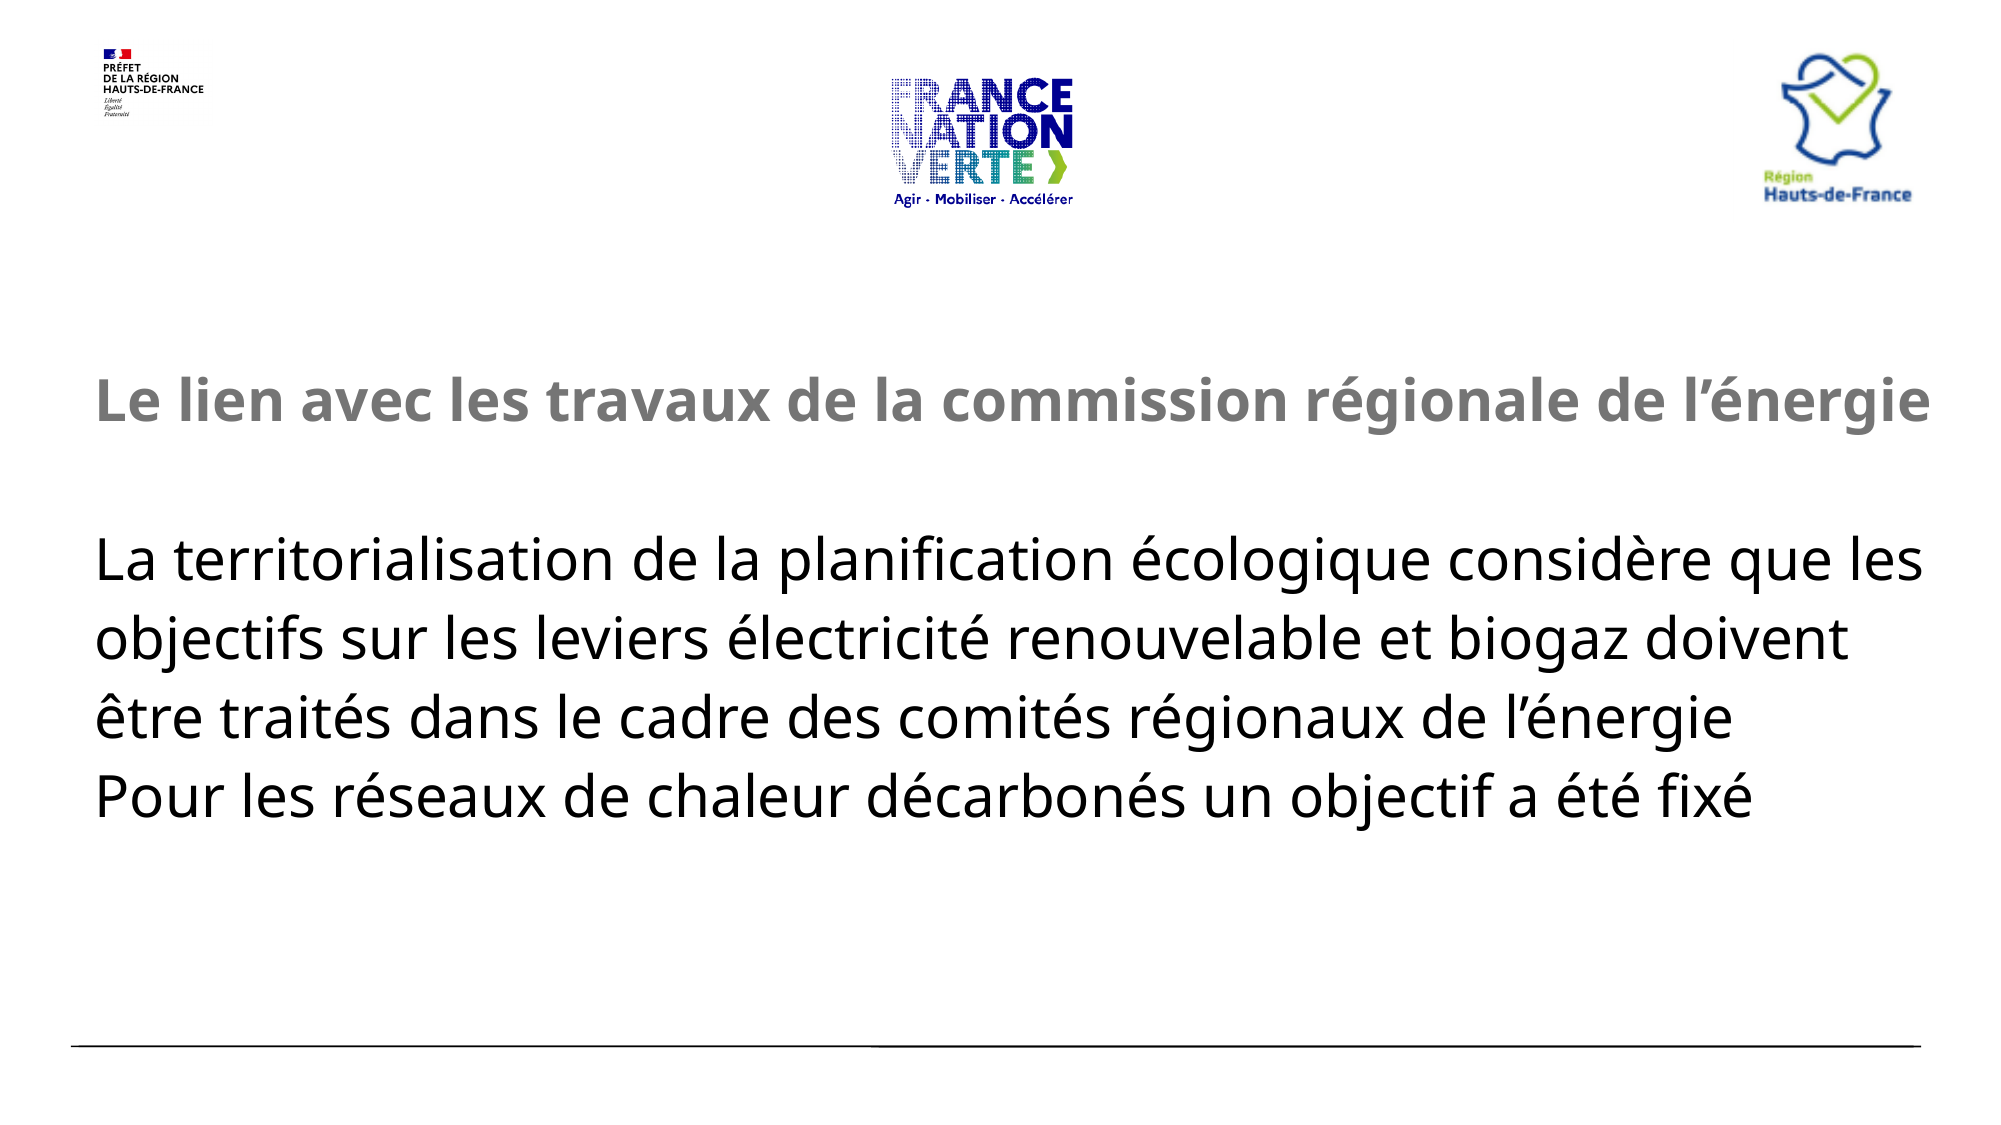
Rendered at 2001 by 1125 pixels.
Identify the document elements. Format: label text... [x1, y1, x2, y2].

picture [817, 39, 1142, 245]
picture [1732, 39, 1945, 223]
picture [94, 39, 213, 126]
title Le lien avec les travaux de la commission régionale de l’énergie La territorialisation de la planification écologique considère que les objectifs sur les leviers électricité renouvelable et biogaz doivent être traités dans le cadre des comités régionaux de l’énergie Pour les réseaux de chaleur décarbonés un objectif a été fixé [94, 313, 1938, 927]
